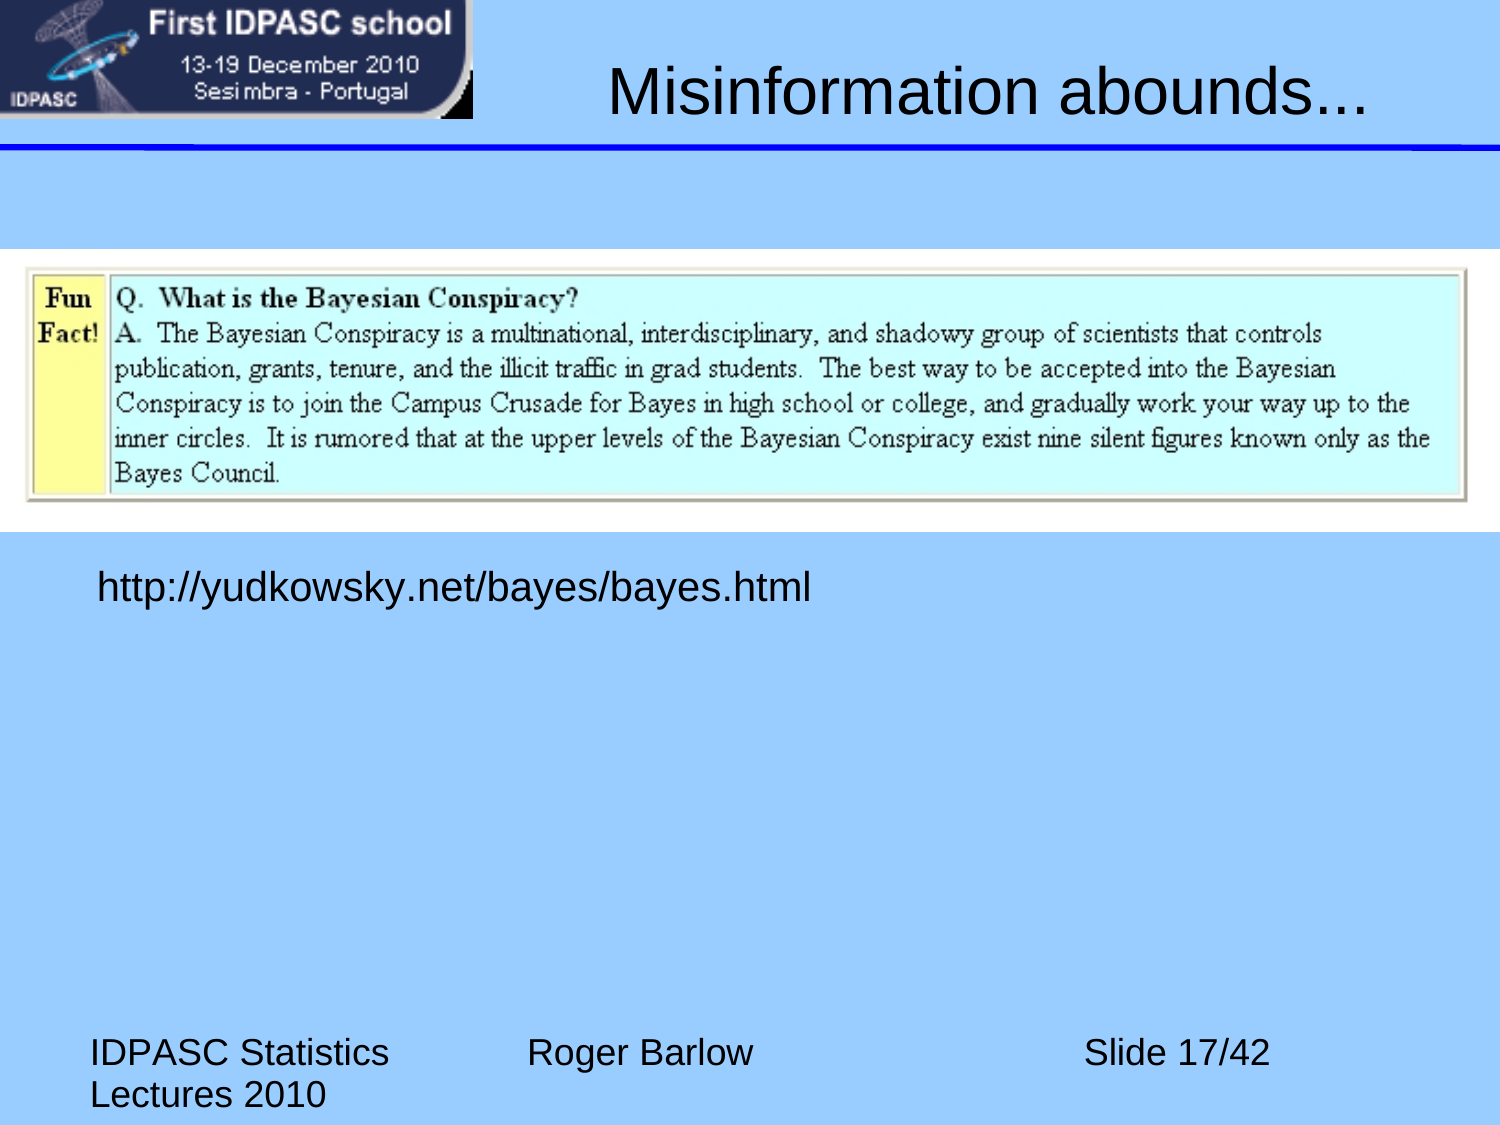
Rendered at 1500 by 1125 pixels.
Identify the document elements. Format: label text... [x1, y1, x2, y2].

title Misinformation abounds... [561, 0, 1418, 178]
picture [0, 249, 1500, 532]
picture [0, 0, 473, 119]
list http://yudkowsky.net/bayes/bayes.html [96, 561, 1447, 651]
